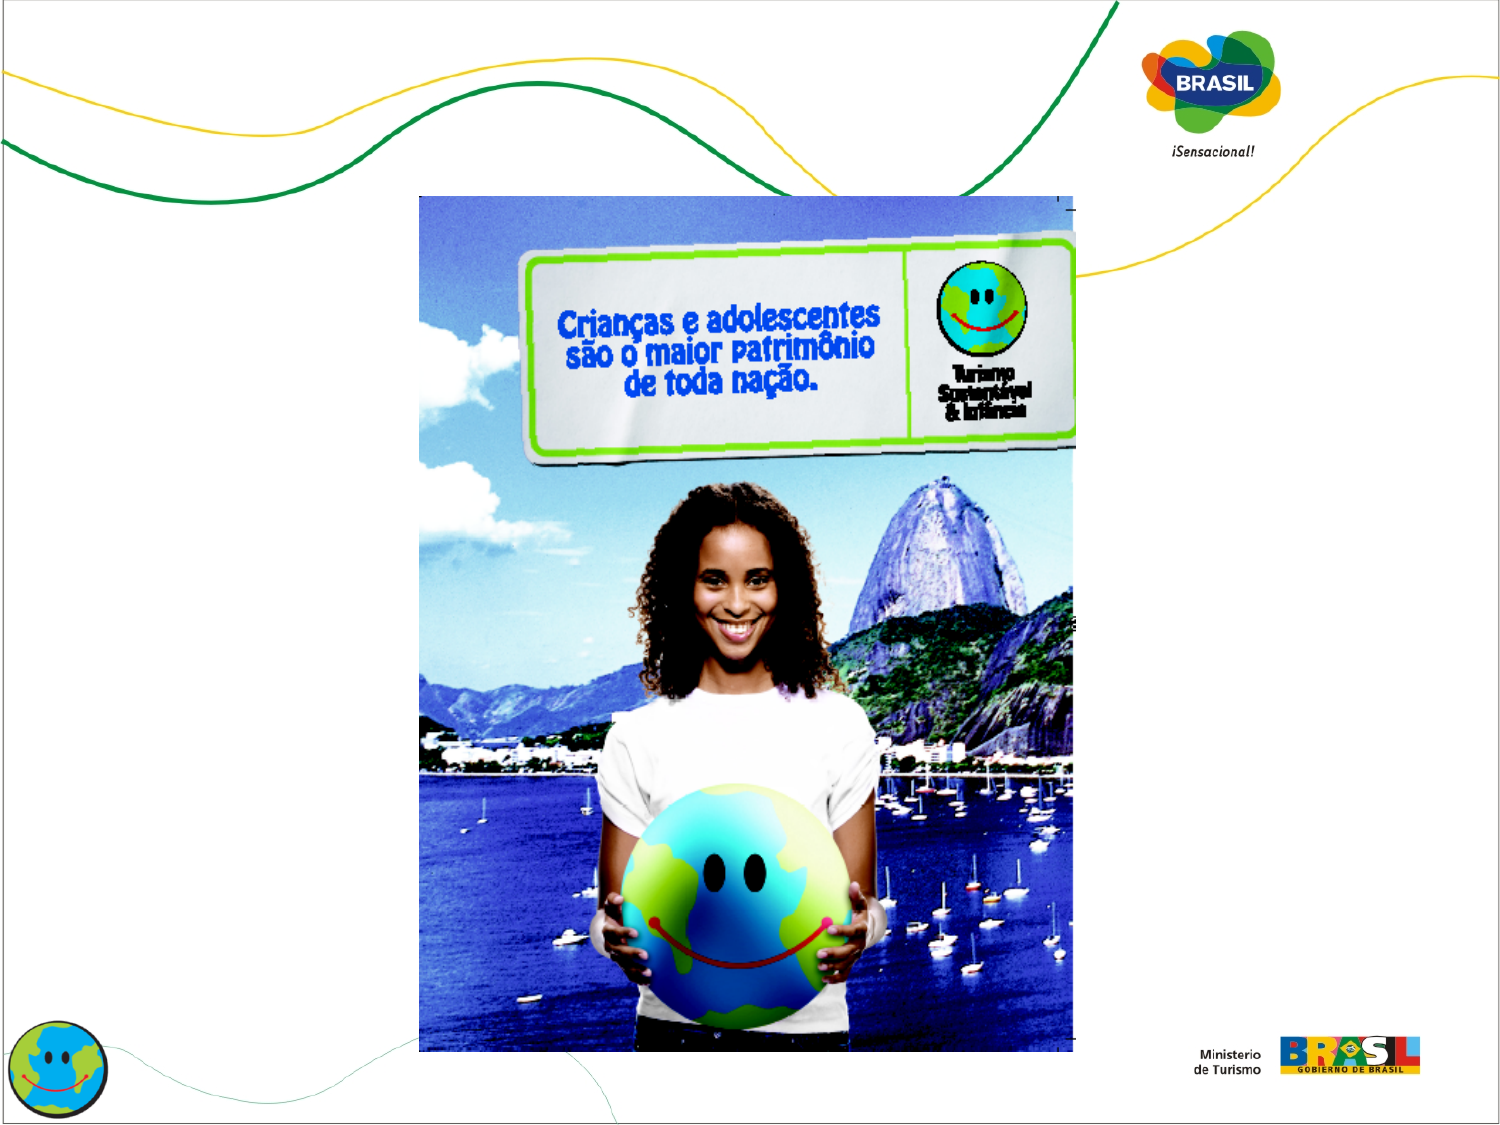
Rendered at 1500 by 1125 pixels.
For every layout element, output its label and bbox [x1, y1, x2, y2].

text_box [960, 1031, 1184, 1090]
picture [0, 0, 1500, 1125]
